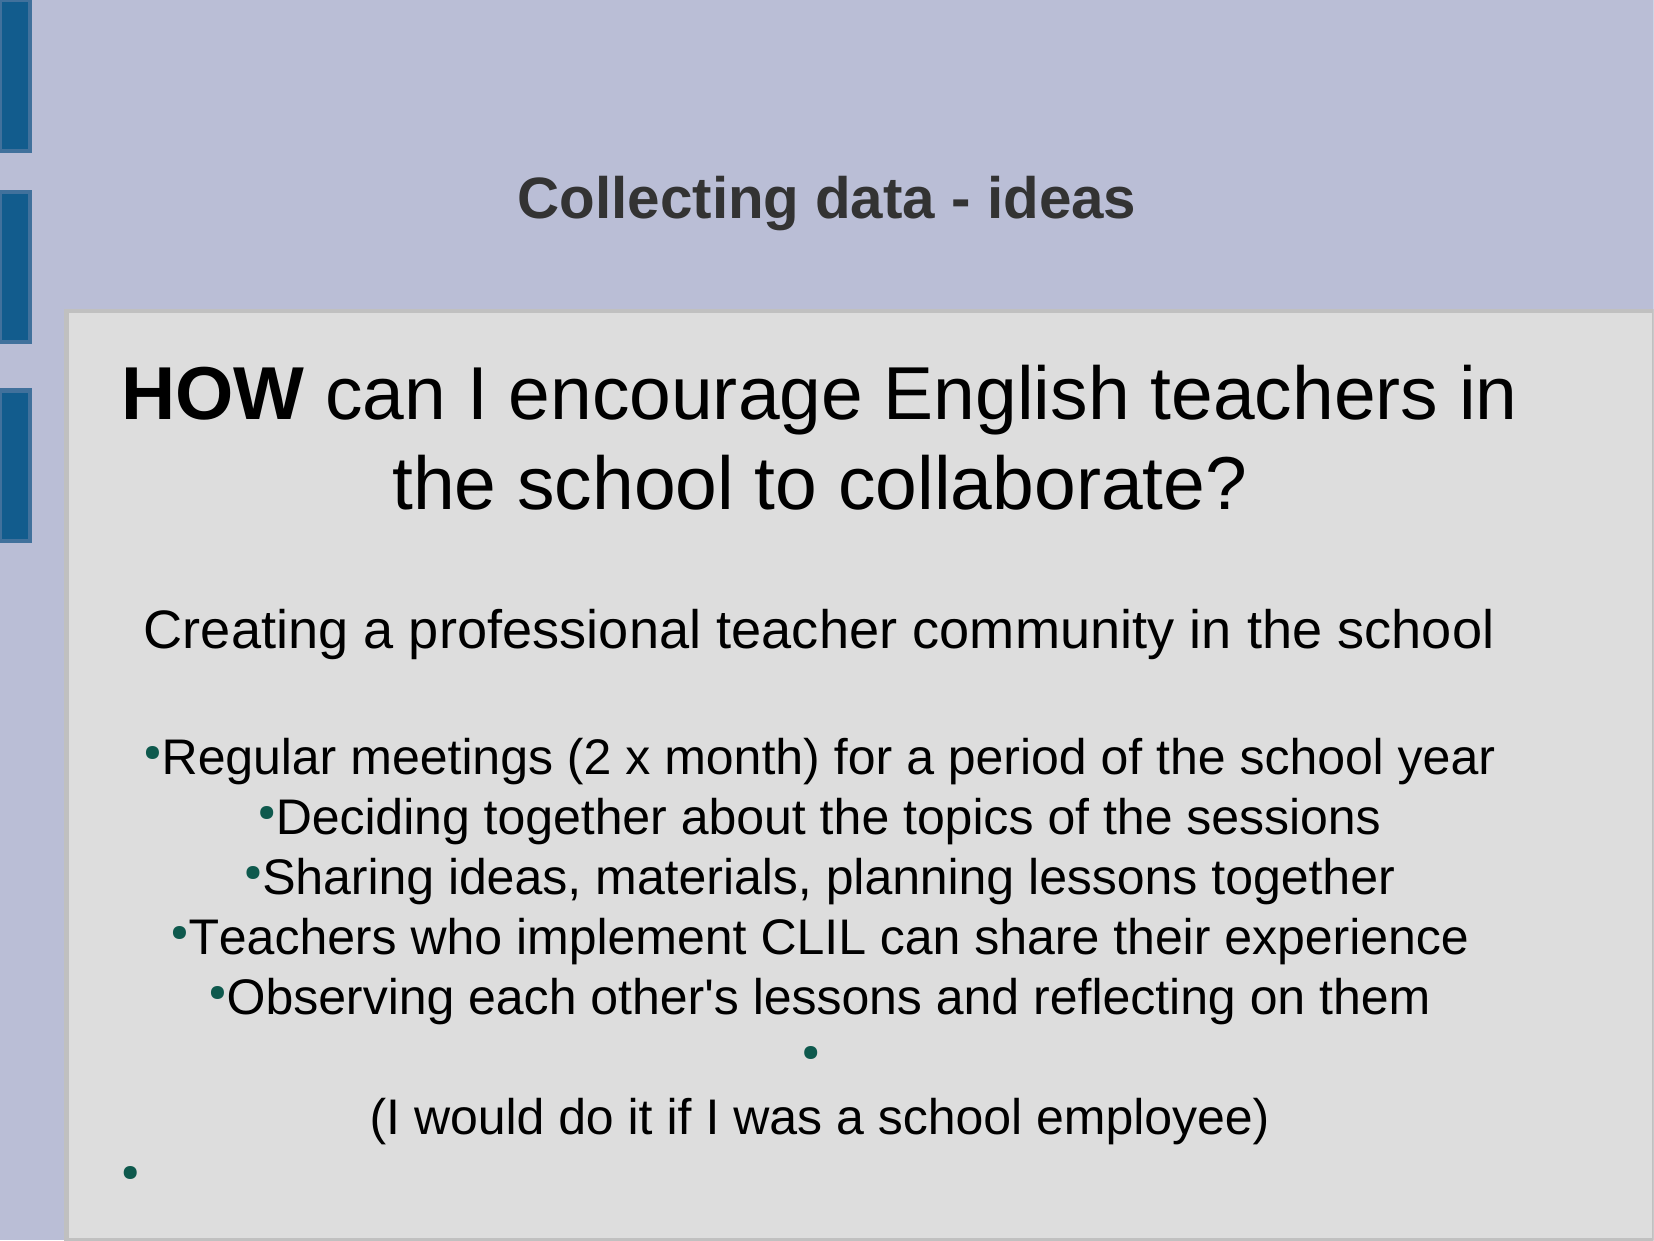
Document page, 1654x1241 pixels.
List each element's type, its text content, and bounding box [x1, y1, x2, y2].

list HOW can I encourage English teachers in the school to collaborate? Creating a professional teacher community in the school Regular meetings (2 x month) for a period of the school year Deciding together about the topics of the sessions Sharing ideas, materials, planning lessons together Teachers who implement CLIL can share their experience Observing each other's lessons and reflecting on them (I would do it if I was a school employee) [121, 344, 1534, 1206]
title Collecting data - ideas [121, 91, 1534, 299]
